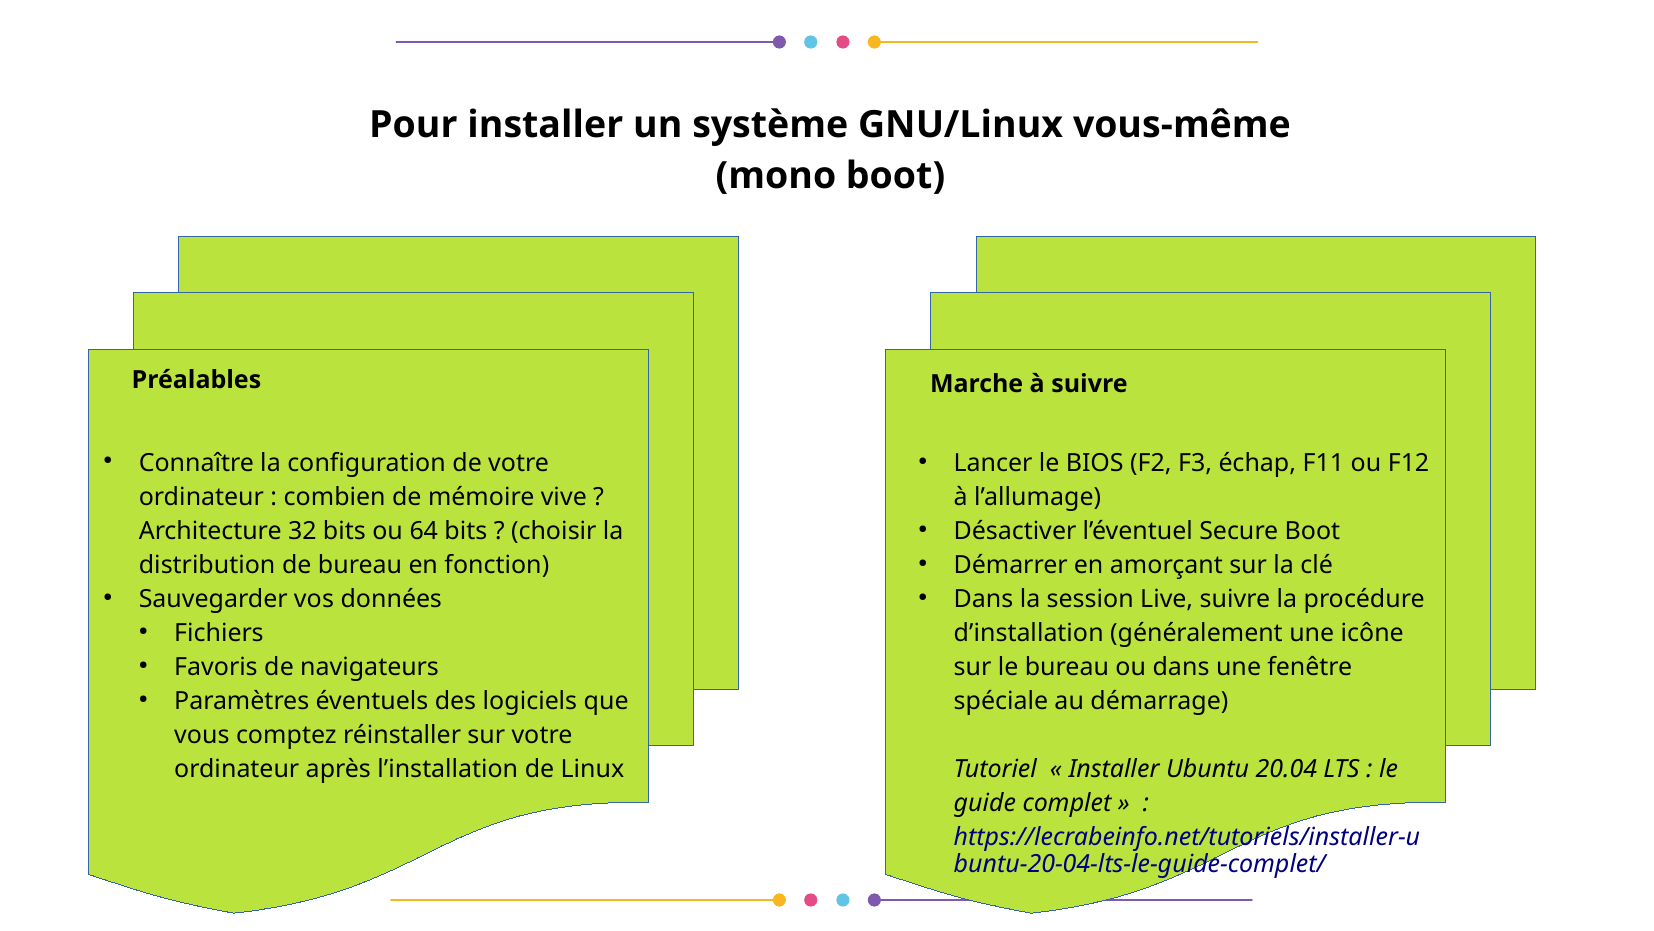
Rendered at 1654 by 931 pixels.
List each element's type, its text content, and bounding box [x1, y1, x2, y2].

text_box [885, 236, 1536, 880]
text_box [88, 236, 739, 746]
text_box Préalables [116, 354, 621, 437]
text_box Pour installer un système GNU/Linux vous-même (mono boot) [354, 89, 1329, 207]
text_box Connaître la configuration de votre ordinateur : combien de mémoire vive ? Architecture 32 bits ou 64 bits ? (choisir la distribution de bureau en fonction) Sauvegarder vos données Fichiers Favoris de navigateurs Paramètres éventuels des logiciels que vous comptez réinstaller sur votre ordinateur après l’installation de Linux [88, 437, 650, 929]
text_box Lancer le BIOS (F2, F3, échap, F11 ou F12 à l’allumage) Désactiver l’éventuel Secure Boot Démarrer en amorçant sur la clé Dans la session Live, suivre la procédure d’installation (généralement une icône sur le bureau ou dans une fenêtre spéciale au démarrage) Tutoriel « Installer Ubuntu 20.04 LTS : le guide complet » : https://lecrabeinfo.net/tutoriels/installer-ubuntu-20-04-lts-le-guide-complet/ [903, 437, 1447, 929]
text_box Marche à suivre [915, 358, 1447, 408]
